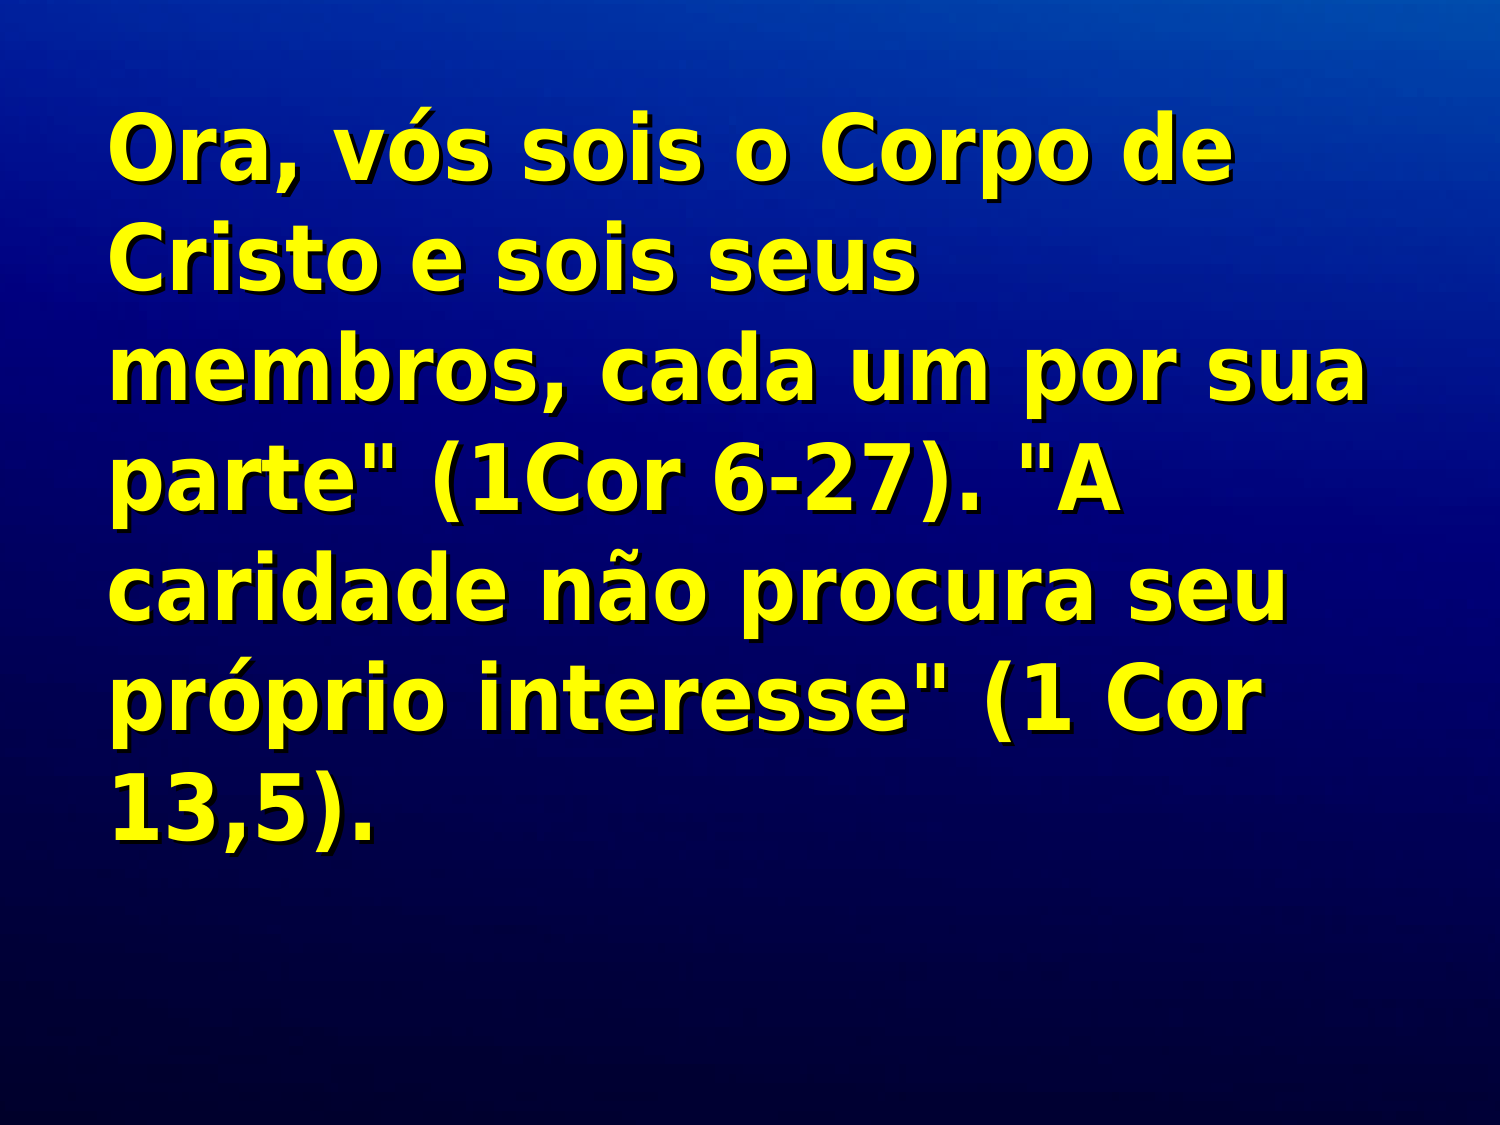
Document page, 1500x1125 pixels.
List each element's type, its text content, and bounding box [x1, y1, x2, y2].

picture [0, 0, 1500, 1125]
text_box Ora, vós sois o Corpo de Cristo e sois seus membros, cada um por sua parte" (1Cor 6-27). "A caridade não procura seu próprio interesse" (1 Cor 13,5). [92, 82, 1418, 1040]
